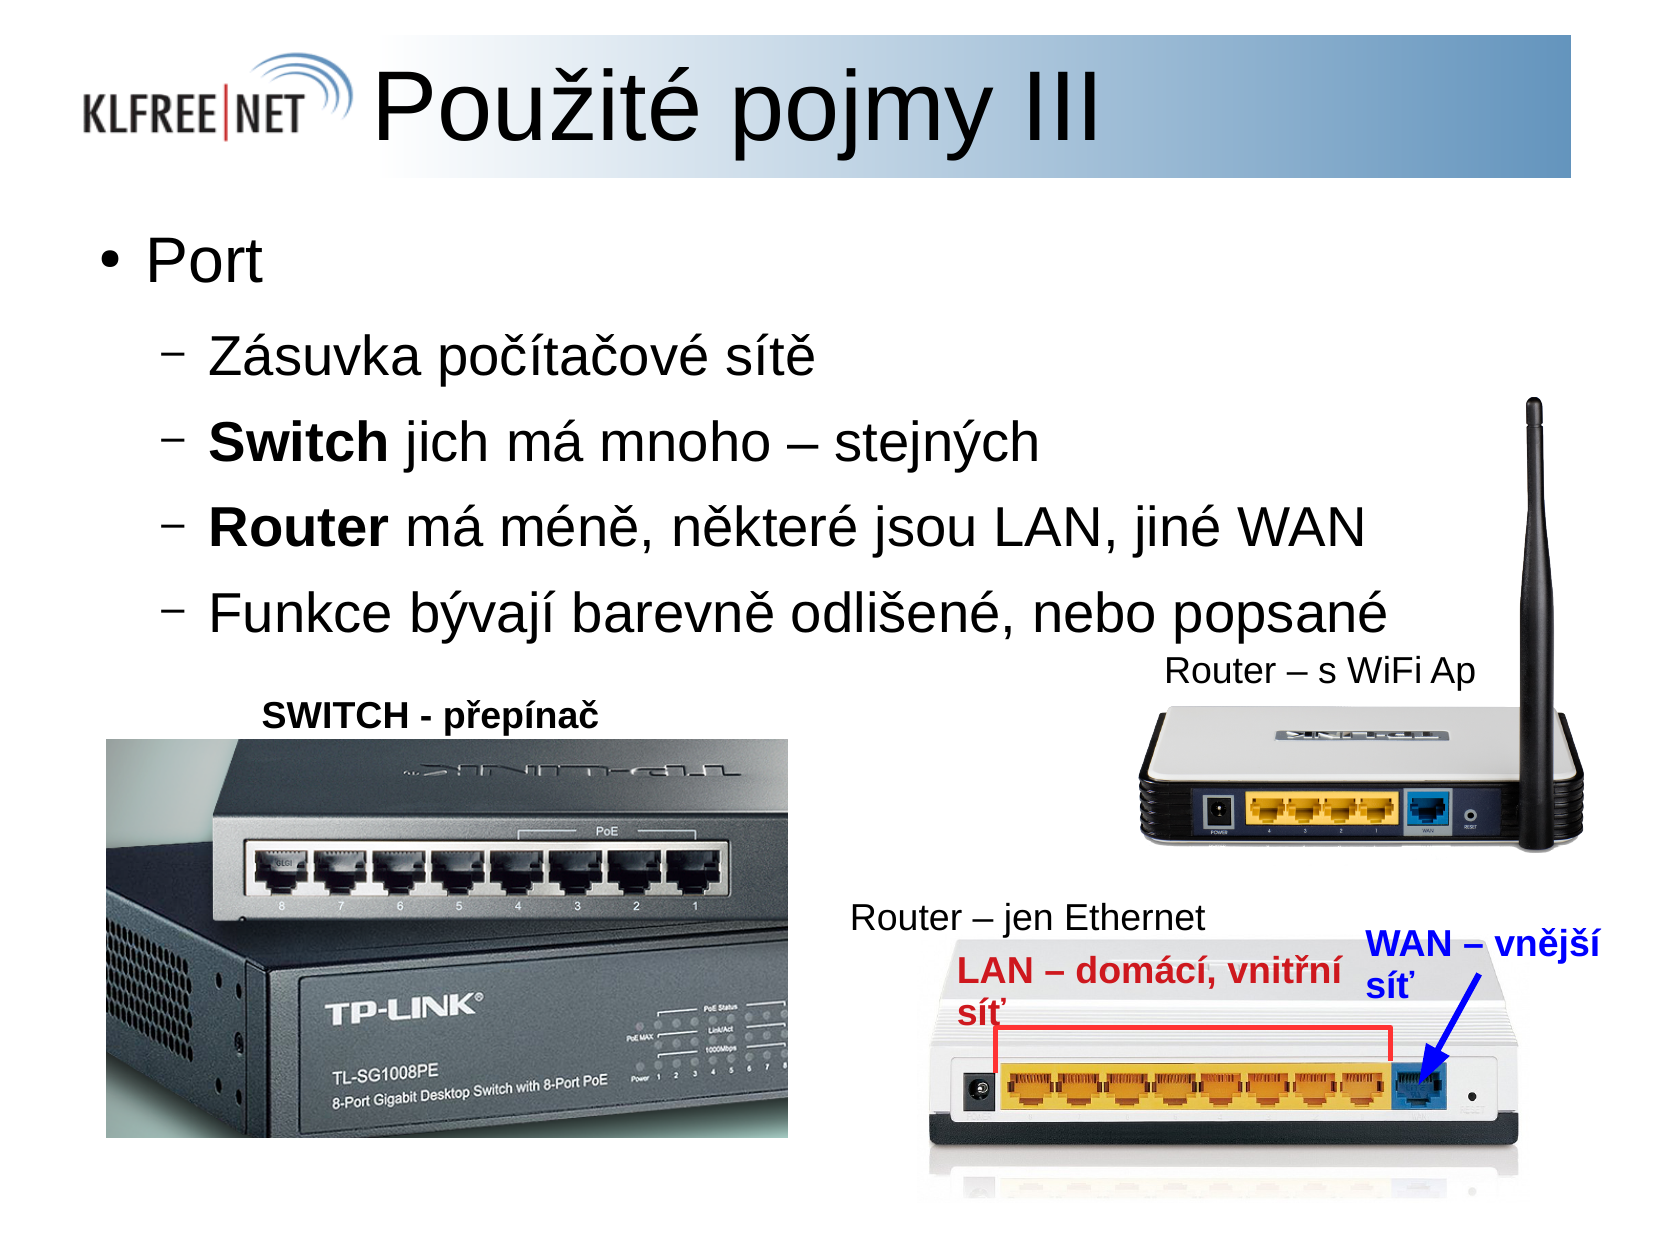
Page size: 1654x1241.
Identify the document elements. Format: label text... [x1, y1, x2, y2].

picture [1138, 397, 1584, 866]
text_box LAN – domácí, vnitřní síť [942, 941, 1358, 1041]
picture [59, 11, 372, 201]
list Port Zásuvka počítačové sítě Switch jich má mnoho – stejných Router má méně, některé jsou LAN, jiné WAN Funkce bývají barevně odlišené, nebo popsané [82, 224, 1571, 646]
picture [106, 739, 788, 1138]
picture [917, 946, 1530, 1203]
title Použité pojmy III [371, 47, 1560, 166]
picture [1221, 934, 1350, 941]
text_box SWITCH - přepínač [246, 687, 615, 745]
text_box Router – jen Ethernet [835, 888, 1221, 946]
text_box WAN – vnější síť [1350, 914, 1618, 1014]
